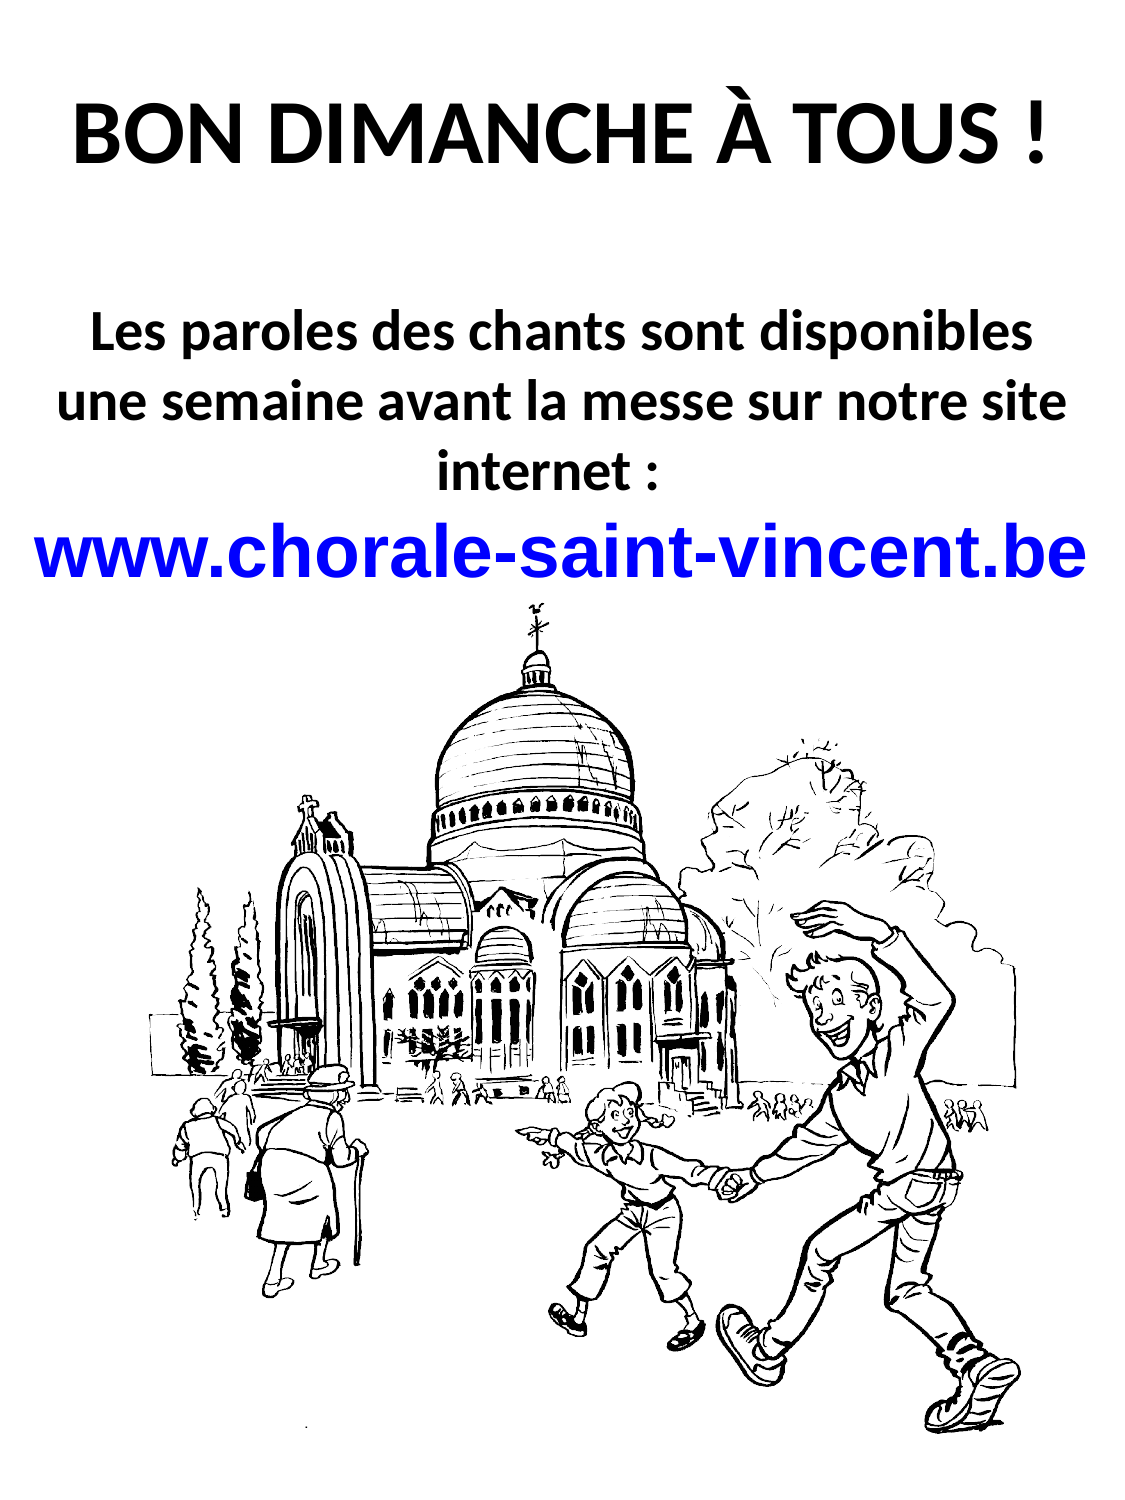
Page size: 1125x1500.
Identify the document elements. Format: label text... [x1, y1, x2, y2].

picture [141, 556, 1027, 1440]
text_box BON DIMANCHE À TOUS ! Les paroles des chants sont disponibles une semaine avant la messe sur notre site internet : www.chorale-saint-vincent.be [0, 64, 1125, 289]
